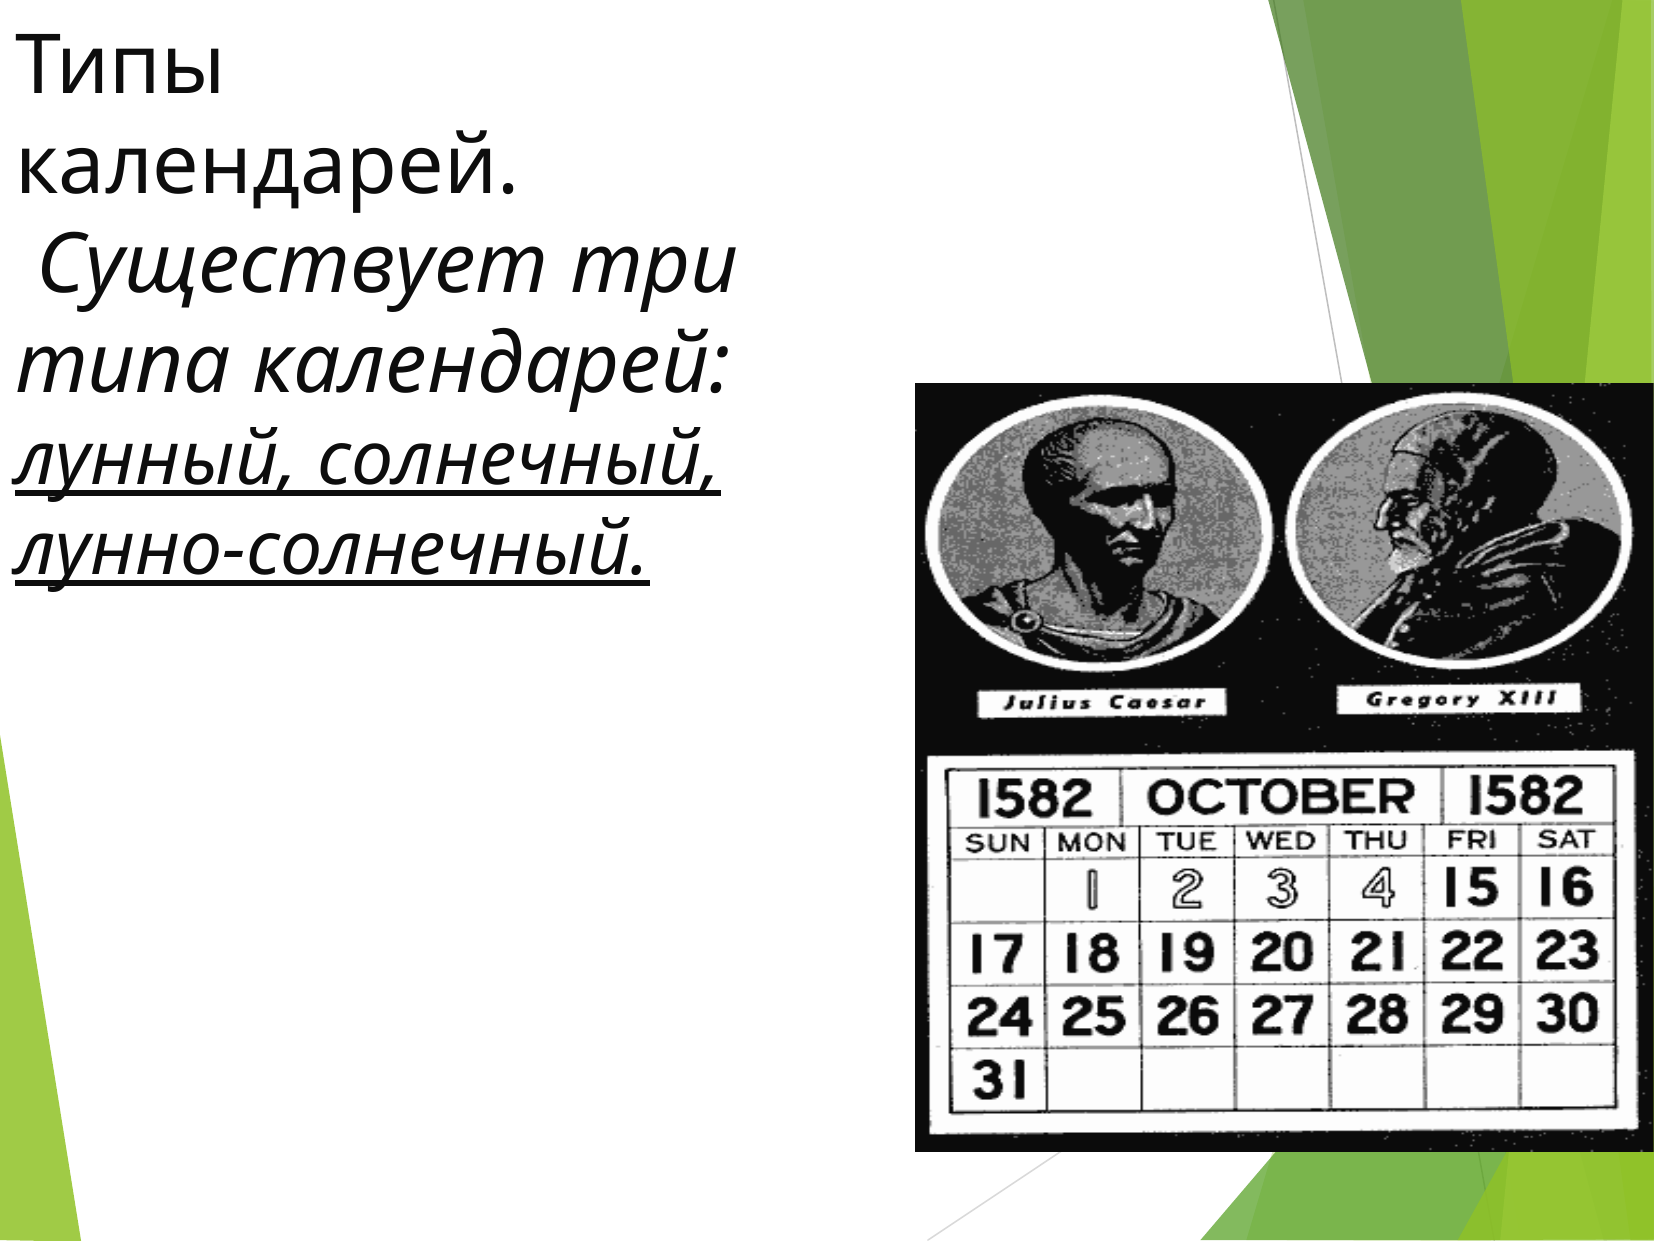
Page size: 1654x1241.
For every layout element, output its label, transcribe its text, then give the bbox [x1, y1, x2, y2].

title Типы календарей. Существует три типа календарей: лунный, солнечный, лунно-солнечный. [0, 3, 763, 1034]
picture [915, 383, 1654, 1152]
